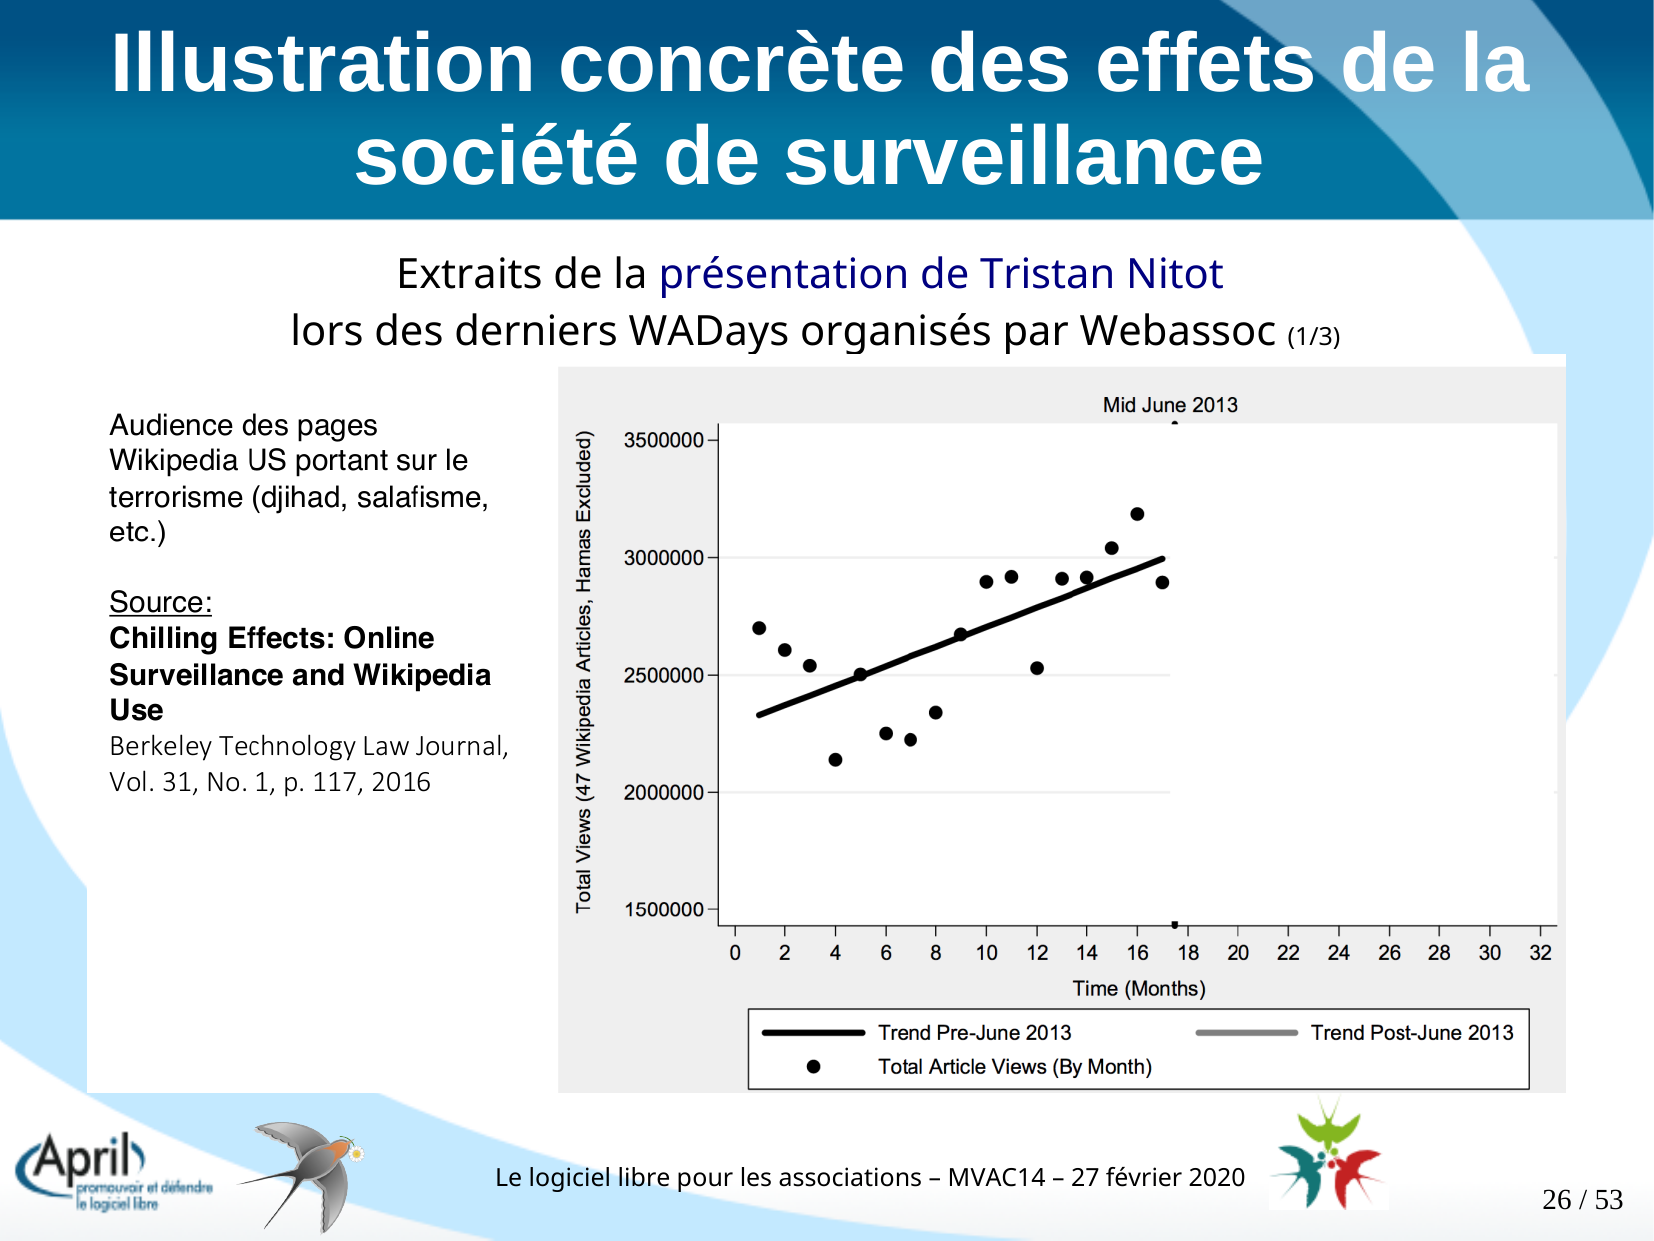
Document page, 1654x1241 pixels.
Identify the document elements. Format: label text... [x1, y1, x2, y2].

title Illustration concrète des effets de la société de surveillance [76, 5, 1565, 213]
picture [0, 0, 1654, 236]
text_box Extraits de la présentation de Tristan Nitot lors des derniers WADays organisés par Webassoc (1/3) [0, 236, 1654, 362]
picture [0, 354, 1654, 1241]
